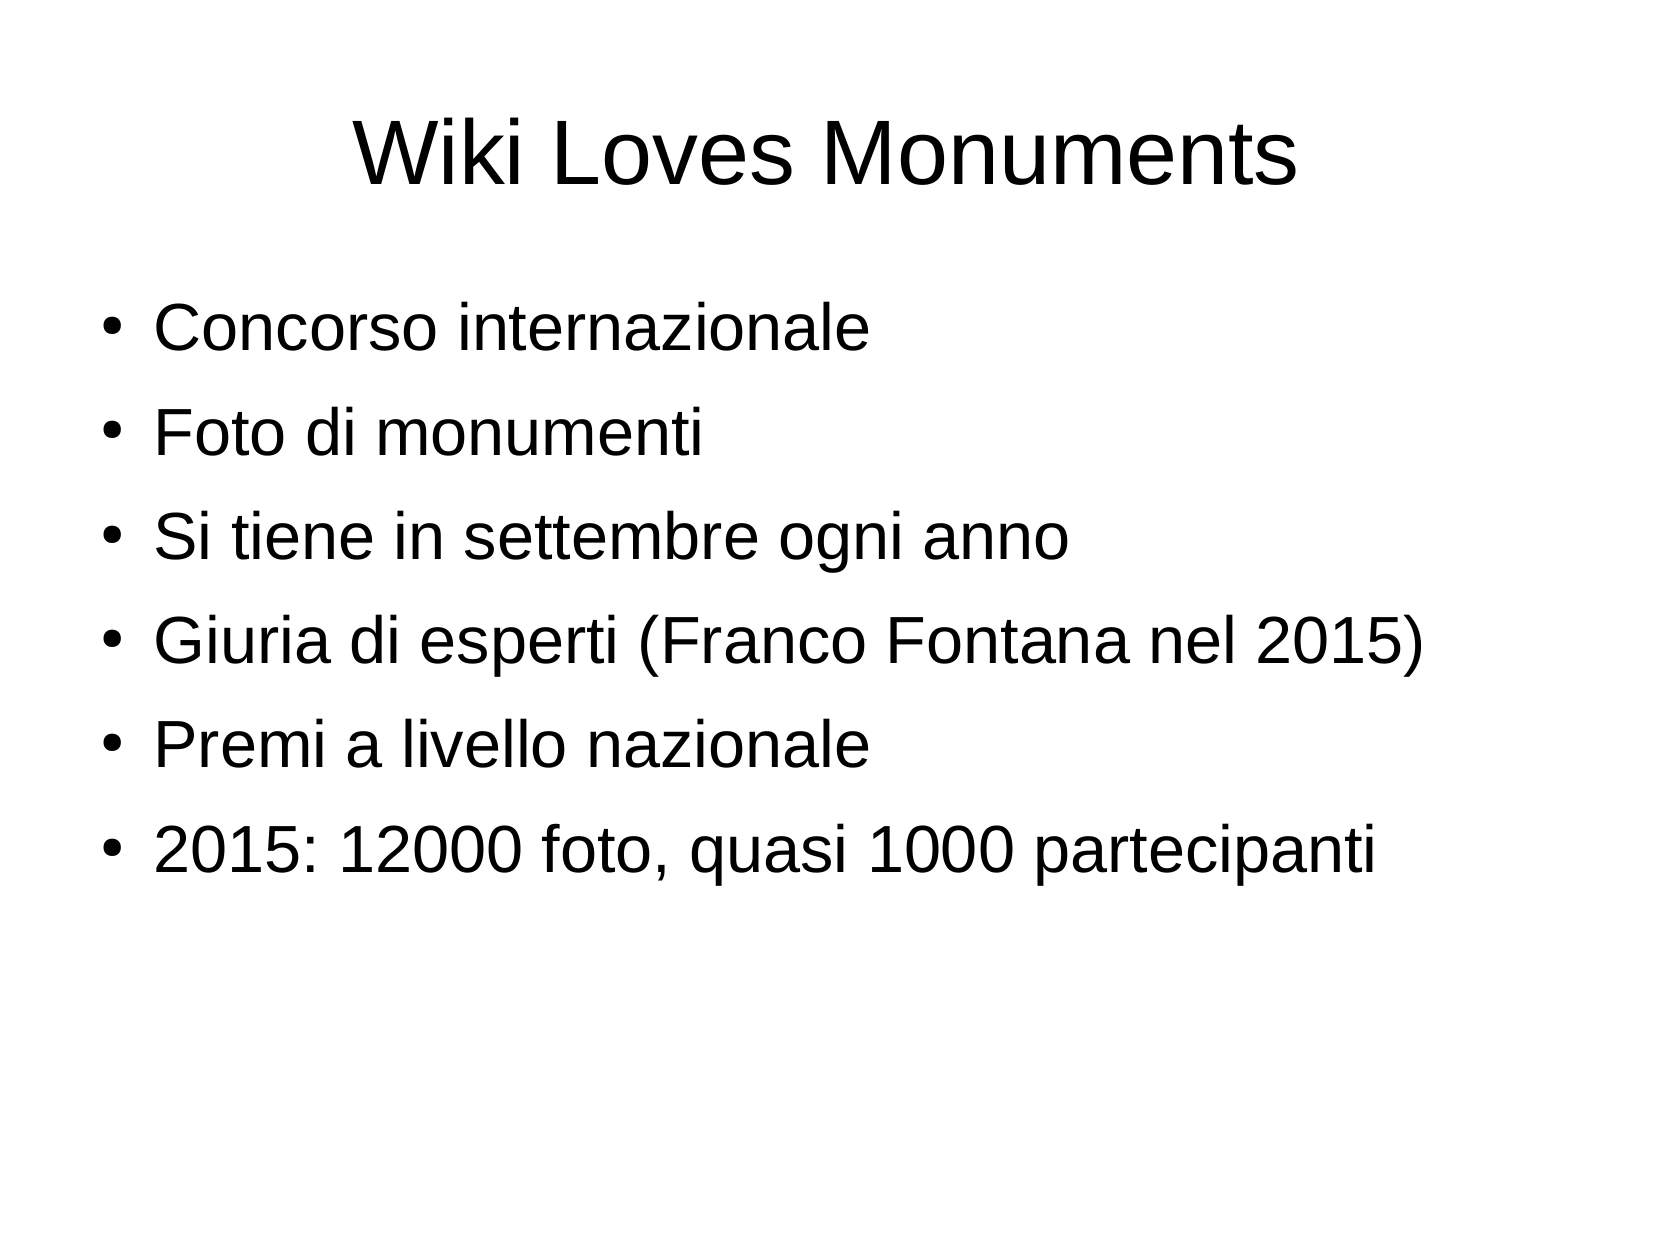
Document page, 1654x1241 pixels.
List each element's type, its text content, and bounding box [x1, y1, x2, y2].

list Concorso internazionale Foto di monumenti Si tiene in settembre ogni anno Giuria di esperti (Franco Fontana nel 2015) Premi a livello nazionale 2015: 12000 foto, quasi 1000 partecipanti [82, 290, 1571, 1109]
title Wiki Loves Monuments [82, 49, 1571, 257]
